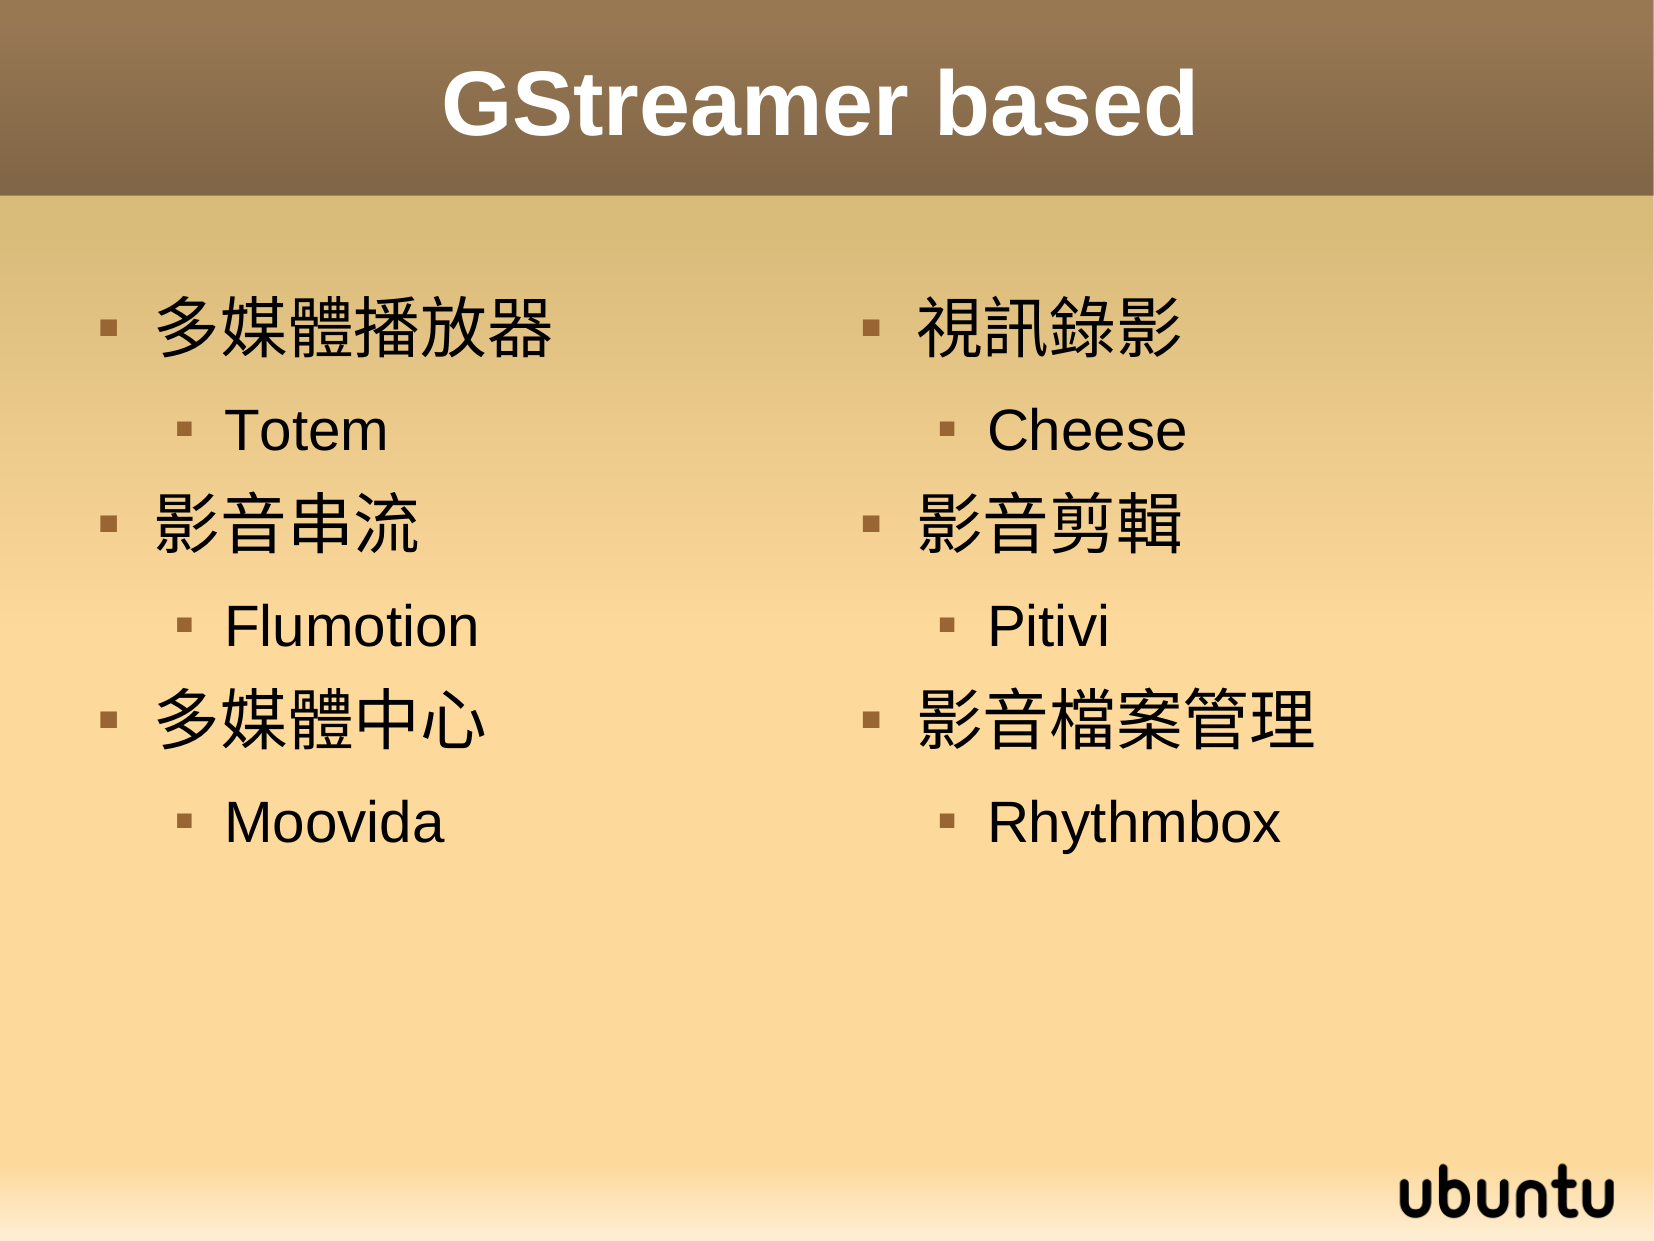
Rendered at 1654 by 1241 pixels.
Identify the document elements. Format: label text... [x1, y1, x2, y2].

list 多媒體播放器 Totem 影音串流 Flumotion 多媒體中心 Moovida [82, 290, 809, 1109]
title GStreamer based [76, 0, 1565, 208]
list 視訊錄影 Cheese 影音剪輯 Pitivi 影音檔案管理 Rhythmbox [845, 290, 1572, 1094]
picture [0, 0, 1654, 1241]
